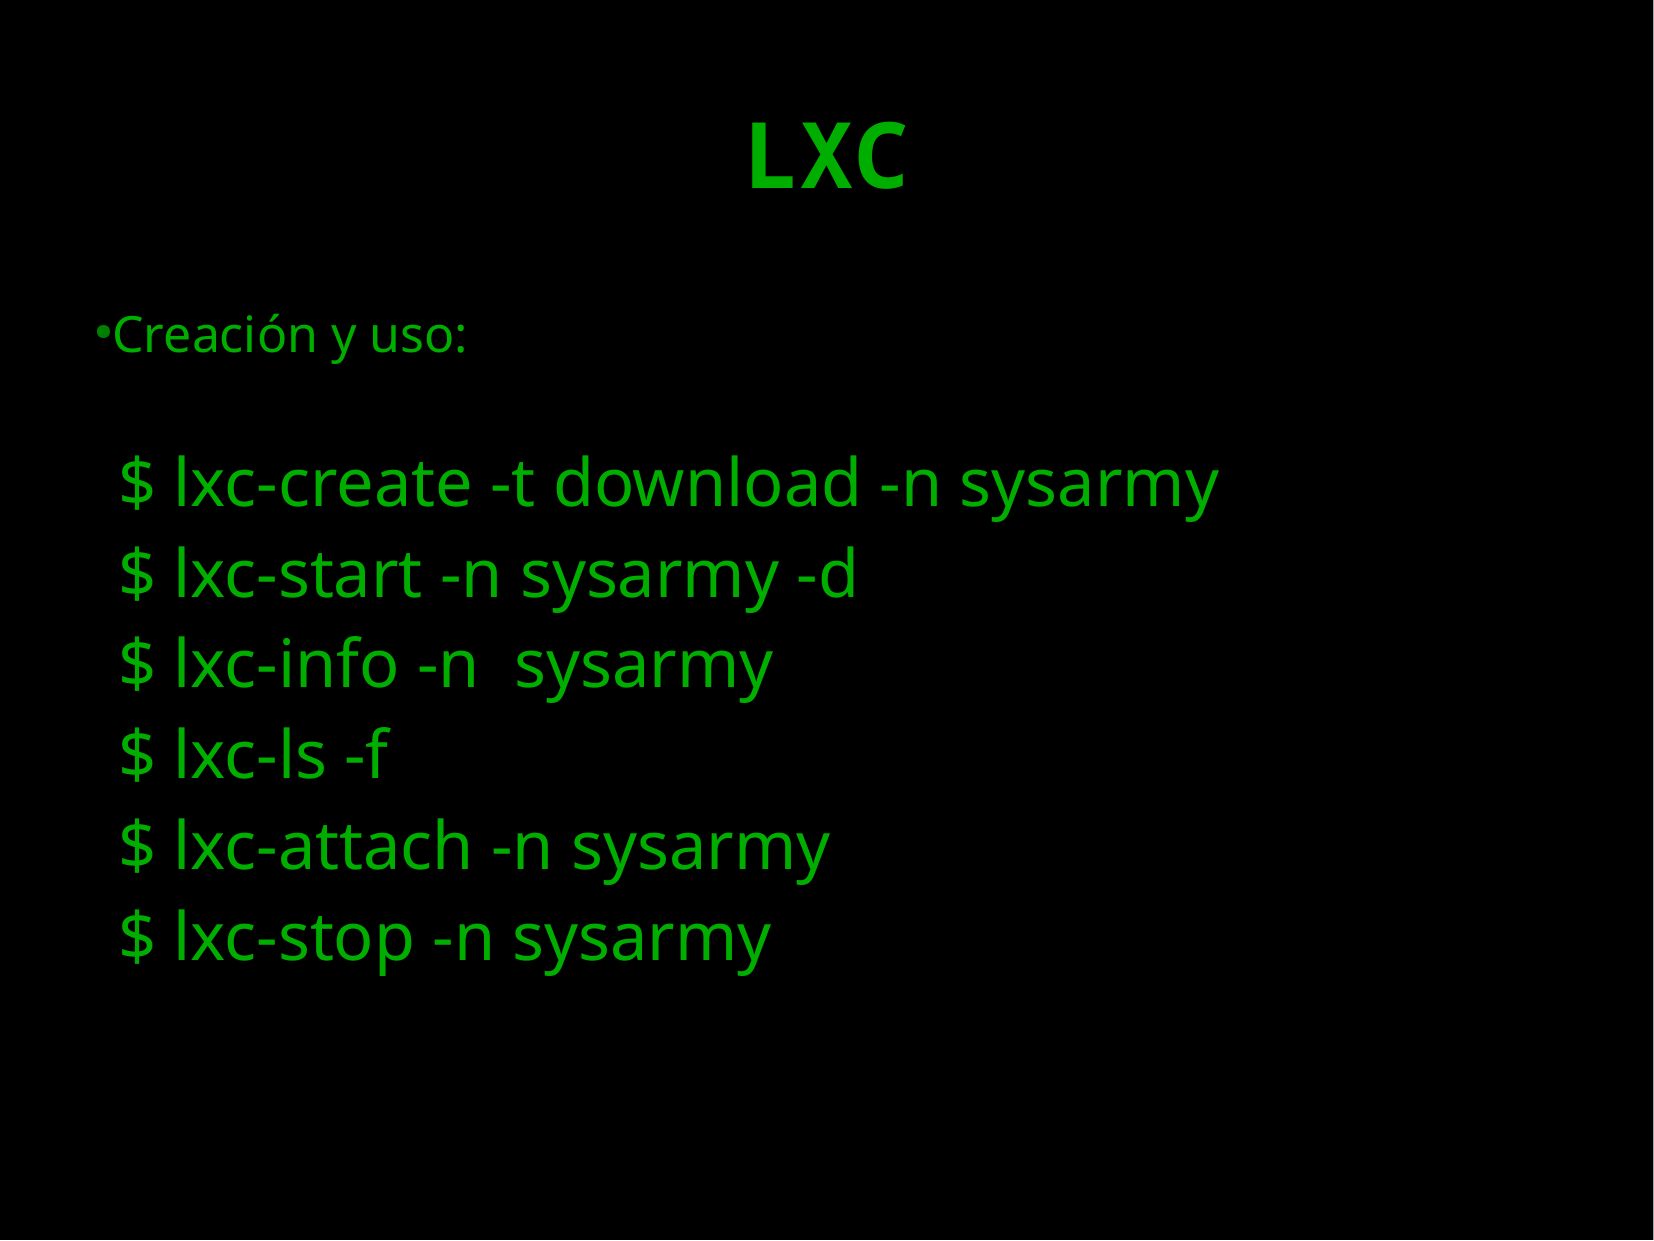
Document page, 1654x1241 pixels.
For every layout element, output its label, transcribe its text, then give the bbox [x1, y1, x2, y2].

title LXC [82, 49, 1571, 257]
text_box Creación y uso: $ lxc-create -t download -n sysarmy $ lxc-start -n sysarmy -d $ lxc-info -n sysarmy $ lxc-ls -f $ lxc-attach -n sysarmy $ lxc-stop -n sysarmy [94, 124, 1654, 1211]
